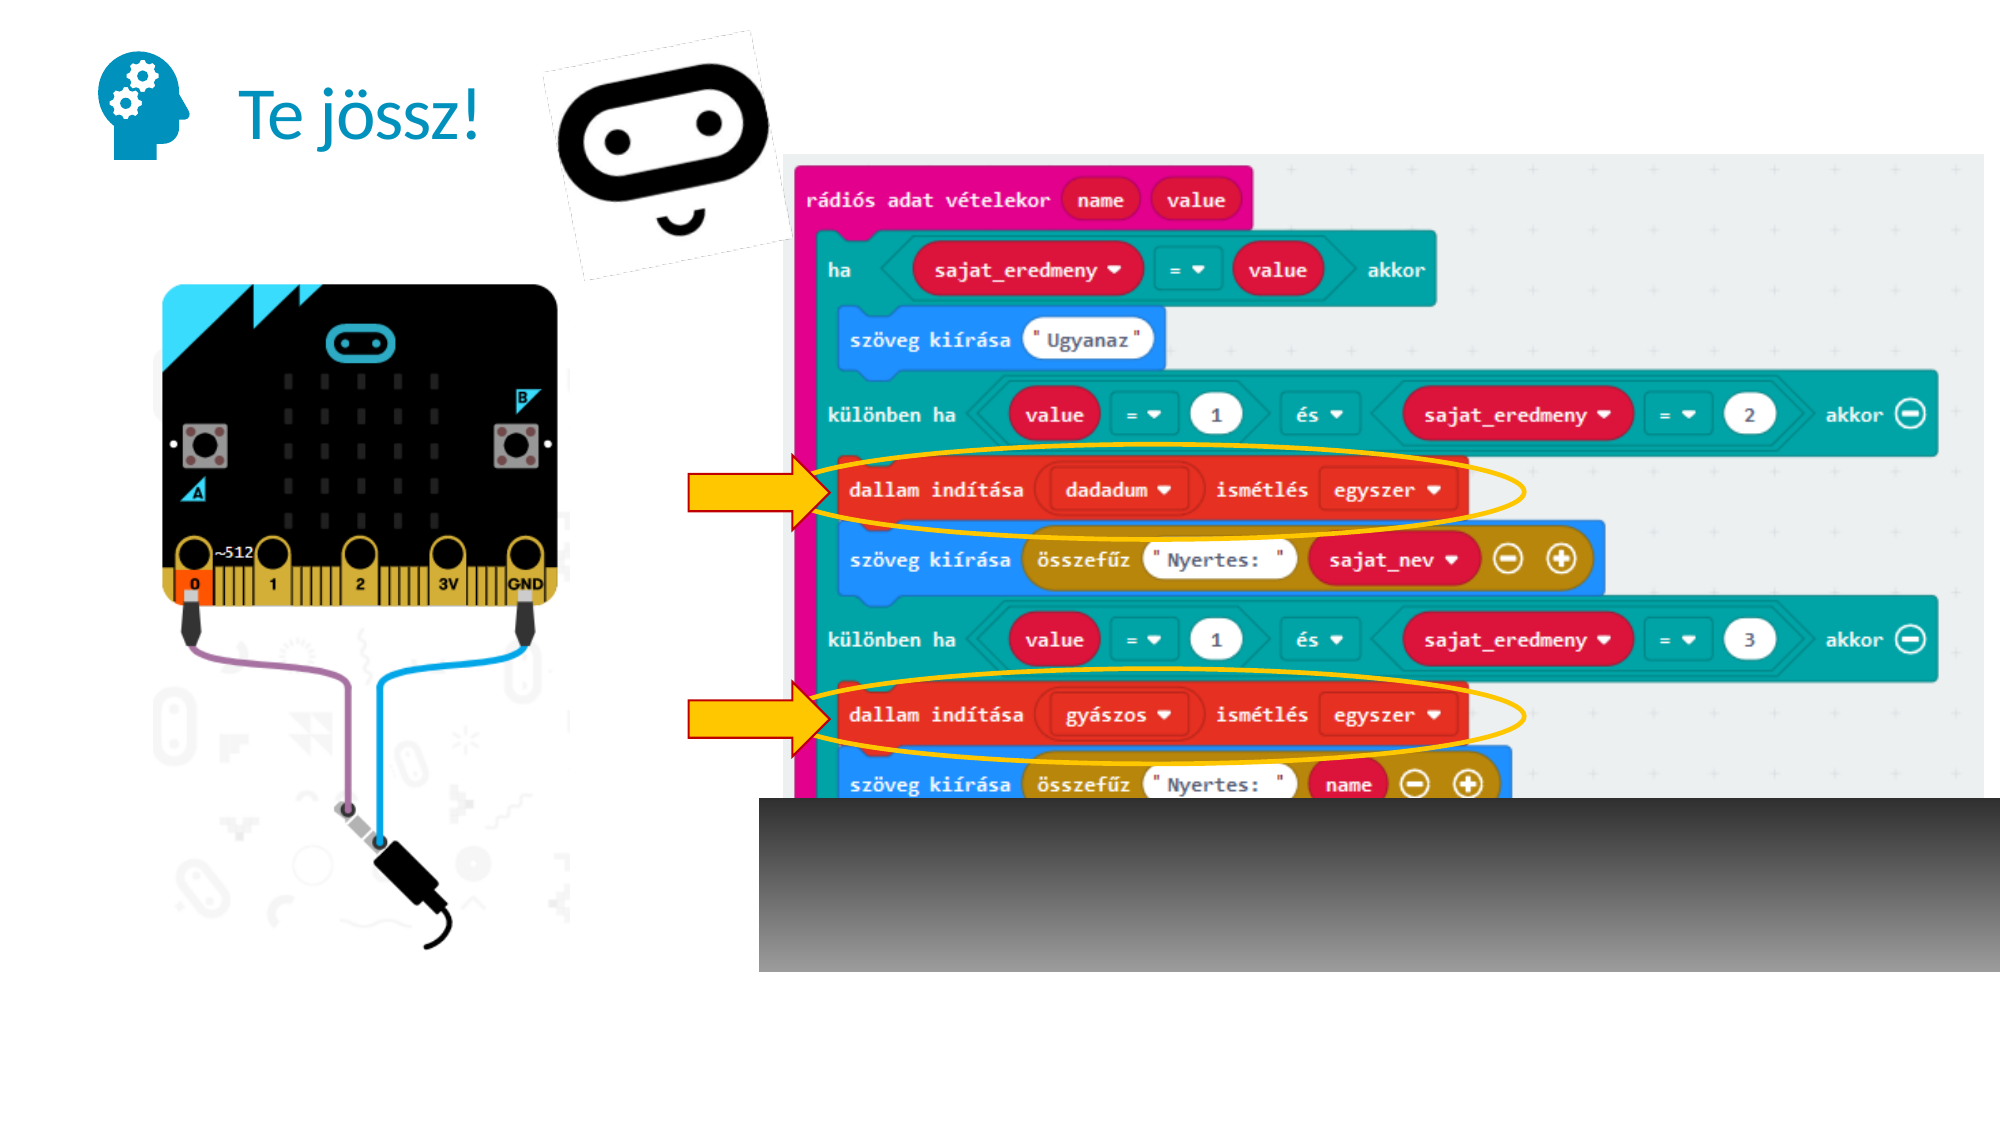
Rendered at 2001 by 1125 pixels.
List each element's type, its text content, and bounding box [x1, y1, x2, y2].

title Te jössz! [794, 78, 1922, 174]
title Te jössz! [238, 78, 542, 174]
picture [813, 672, 1521, 761]
text_box [759, 799, 2000, 971]
picture [153, 29, 1984, 955]
text_box [688, 455, 830, 530]
picture [815, 447, 1521, 537]
text_box [688, 681, 830, 757]
